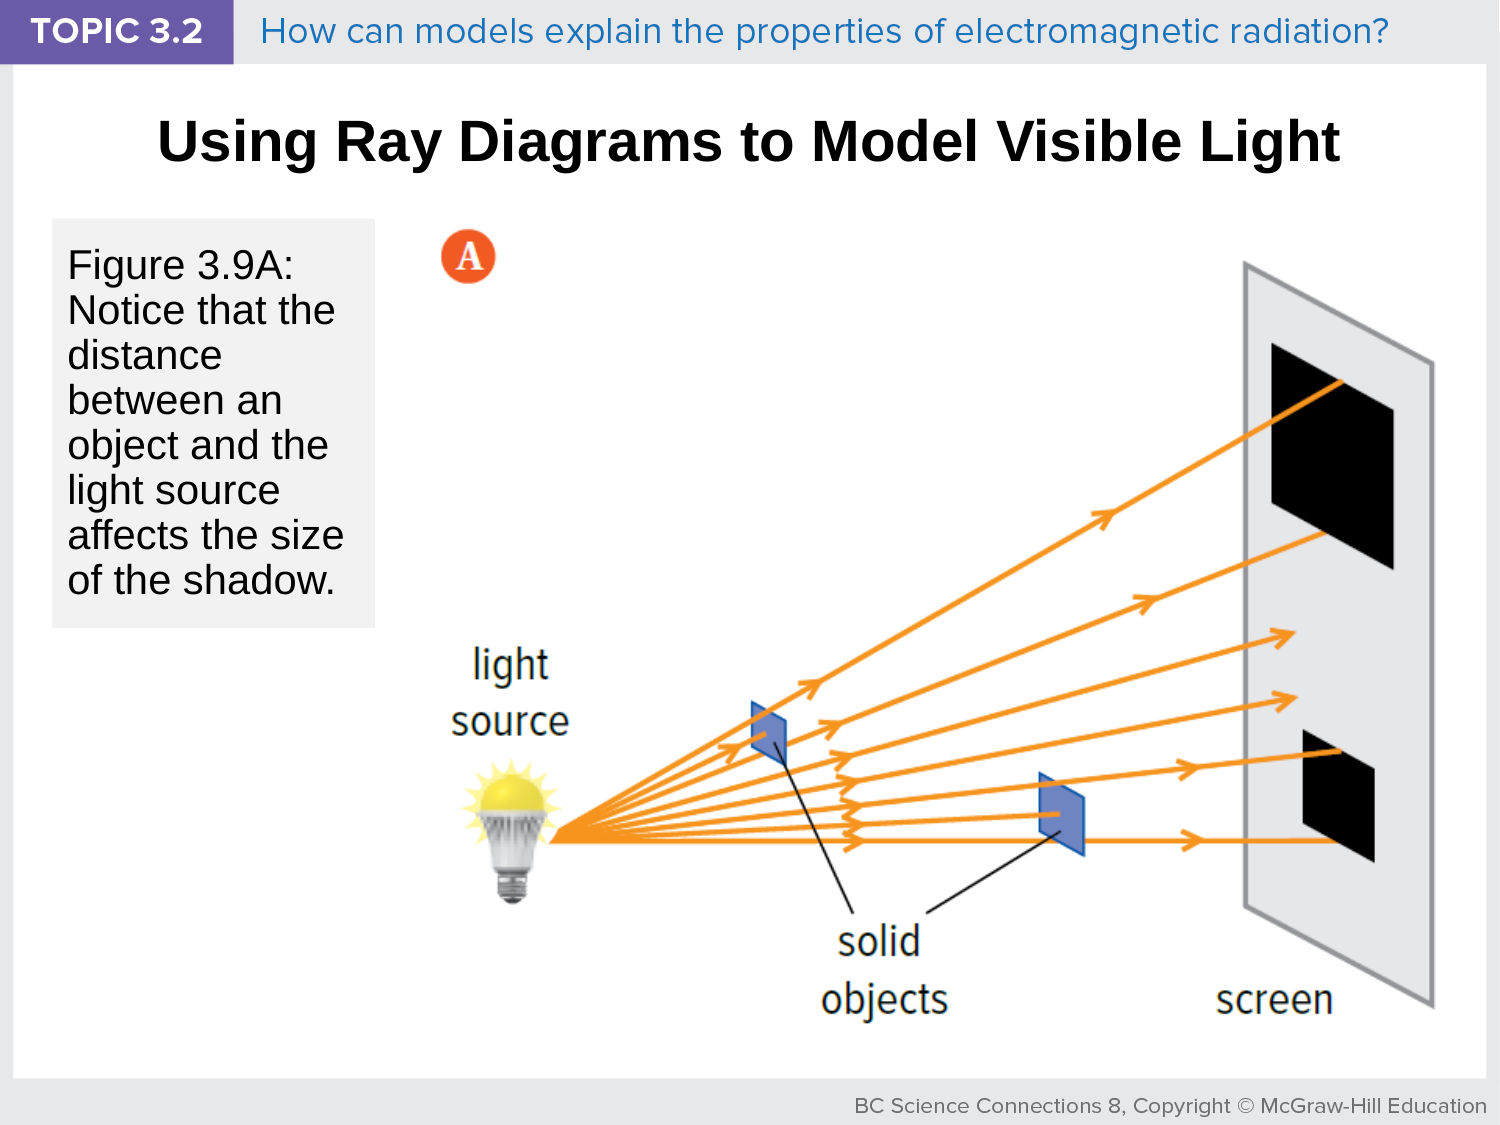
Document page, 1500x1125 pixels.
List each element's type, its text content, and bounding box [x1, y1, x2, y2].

title Using Ray Diagrams to Model Visible Light [103, 76, 1397, 210]
list Figure 3.9A: Notice that the distance between an object and the light source affects the size of the shadow. [52, 218, 375, 629]
picture [0, 0, 1500, 1082]
